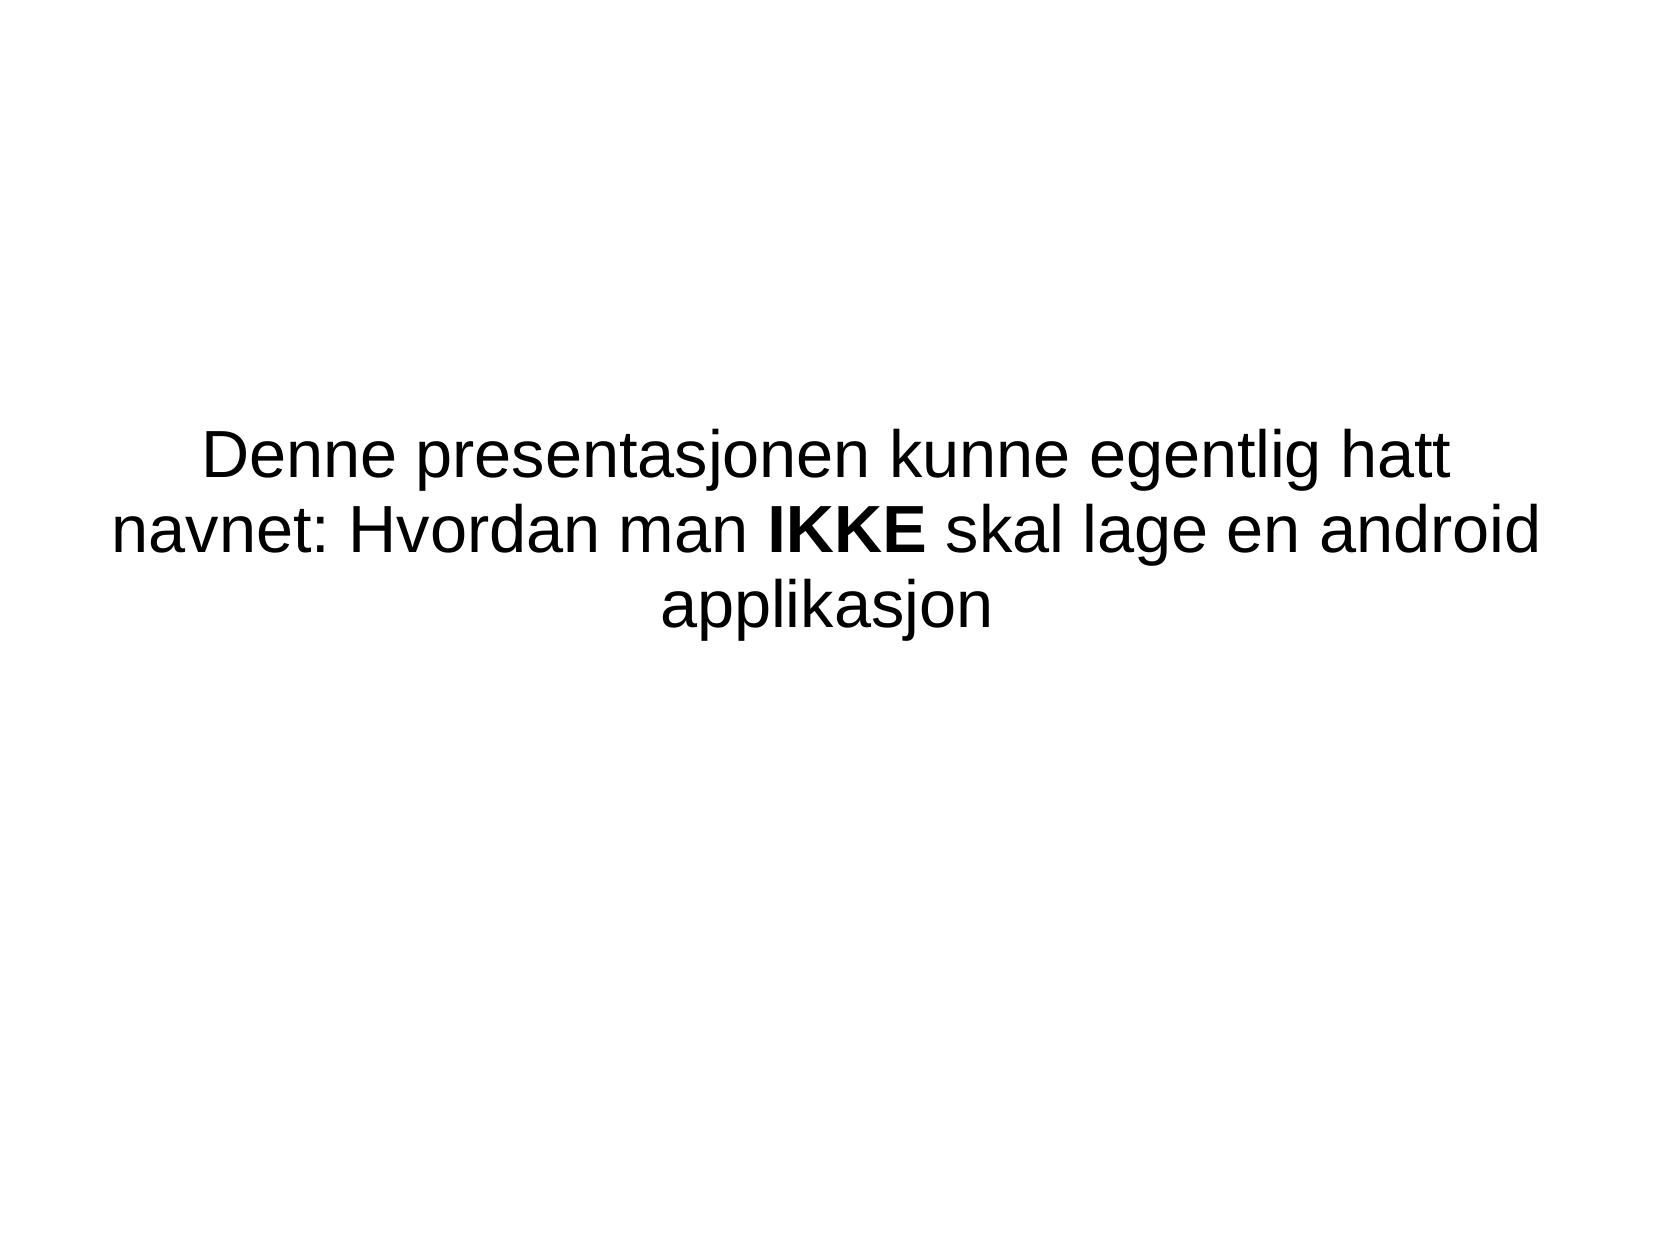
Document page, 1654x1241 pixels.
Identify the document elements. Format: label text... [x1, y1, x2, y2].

subtitle Denne presentasjonen kunne egentlig hatt navnet: Hvordan man IKKE skal lage en android applikasjon [82, 49, 1571, 1010]
